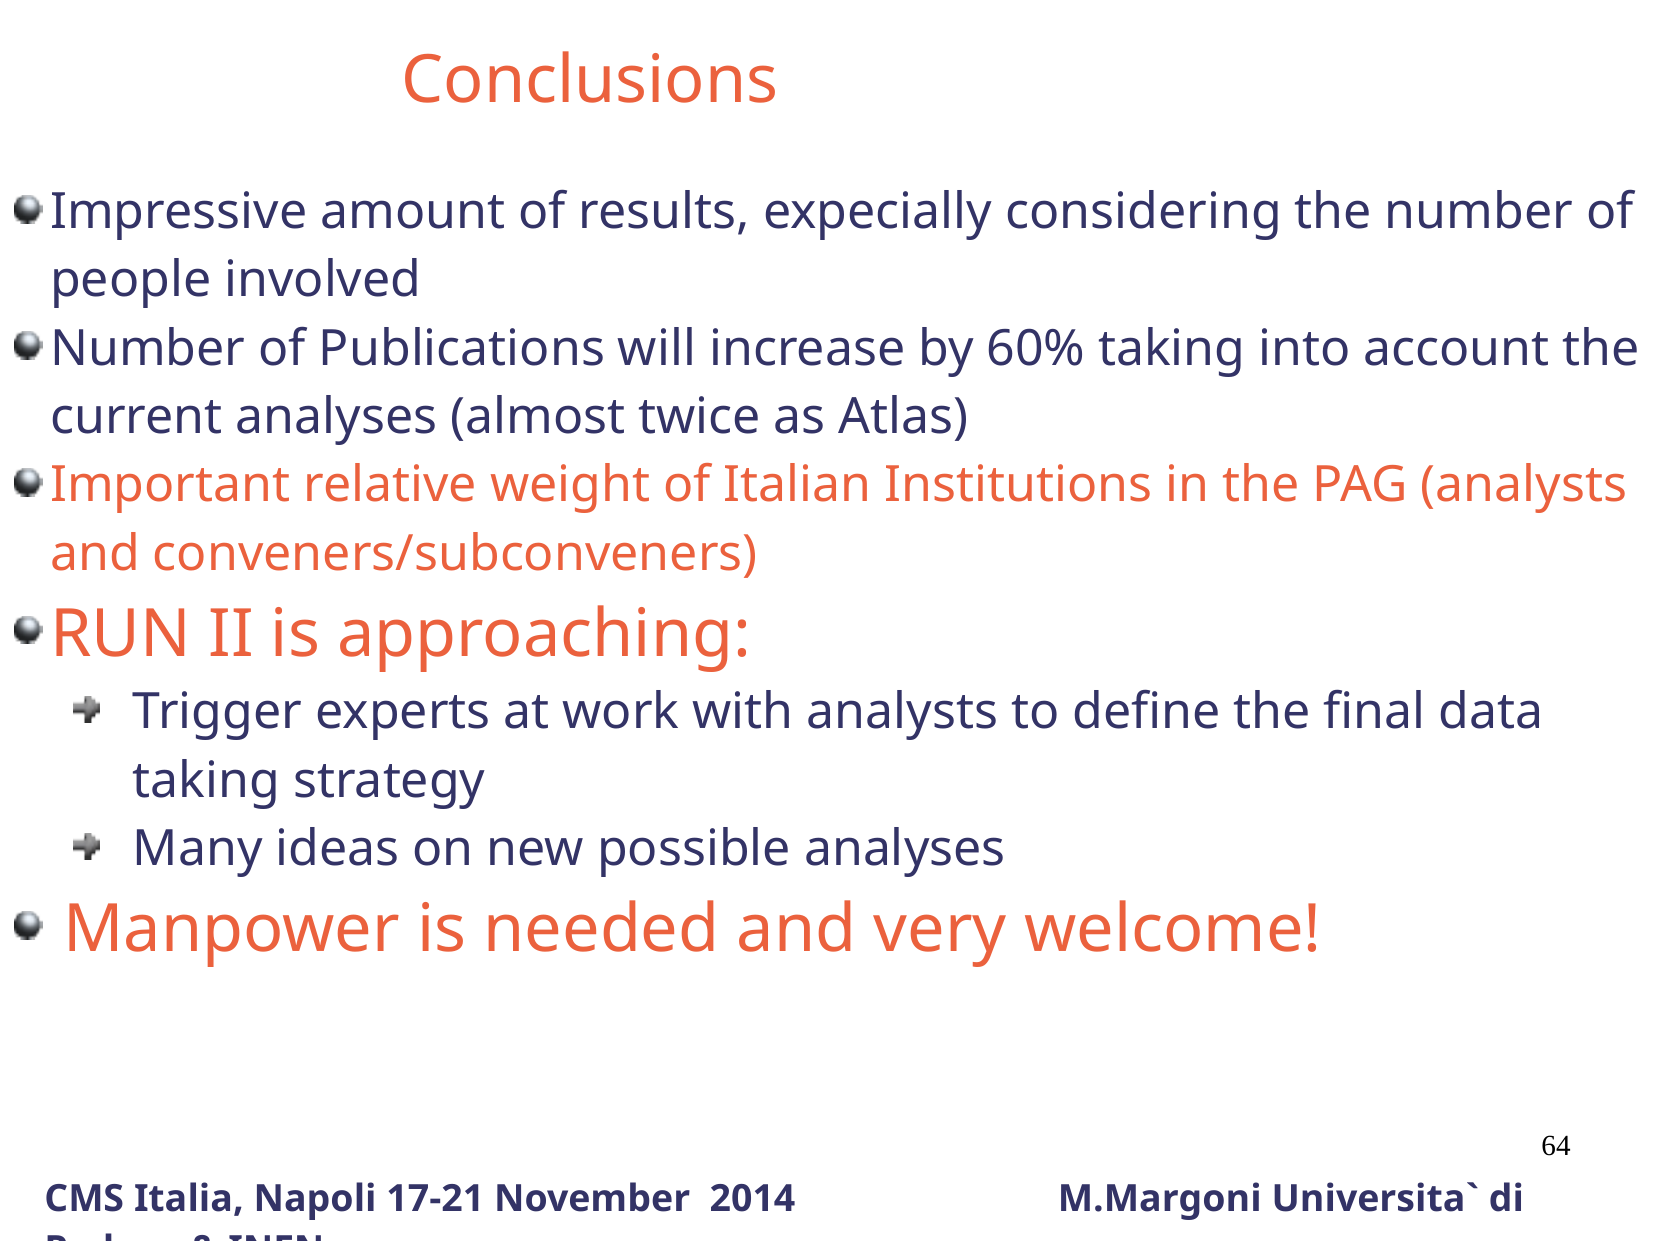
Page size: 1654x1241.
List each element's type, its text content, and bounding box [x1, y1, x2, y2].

text_box Conclusions [17, 23, 1654, 139]
text_box Impressive amount of results, expecially considering the number of people involved Number of Publications will increase by 60% taking into account the current analyses (almost twice as Atlas) Important relative weight of Italian Institutions in the PAG (analysts and conveners/subconveners) RUN II is approaching: Trigger experts at work with analysts to define the final data taking strategy Many ideas on new possible analyses Manpower is needed and very welcome! [0, 167, 1654, 1084]
text_box CMS Italia, Napoli 17-21 November 2014 M.Margoni Universita` di Padova & INFN [29, 1163, 1625, 1237]
